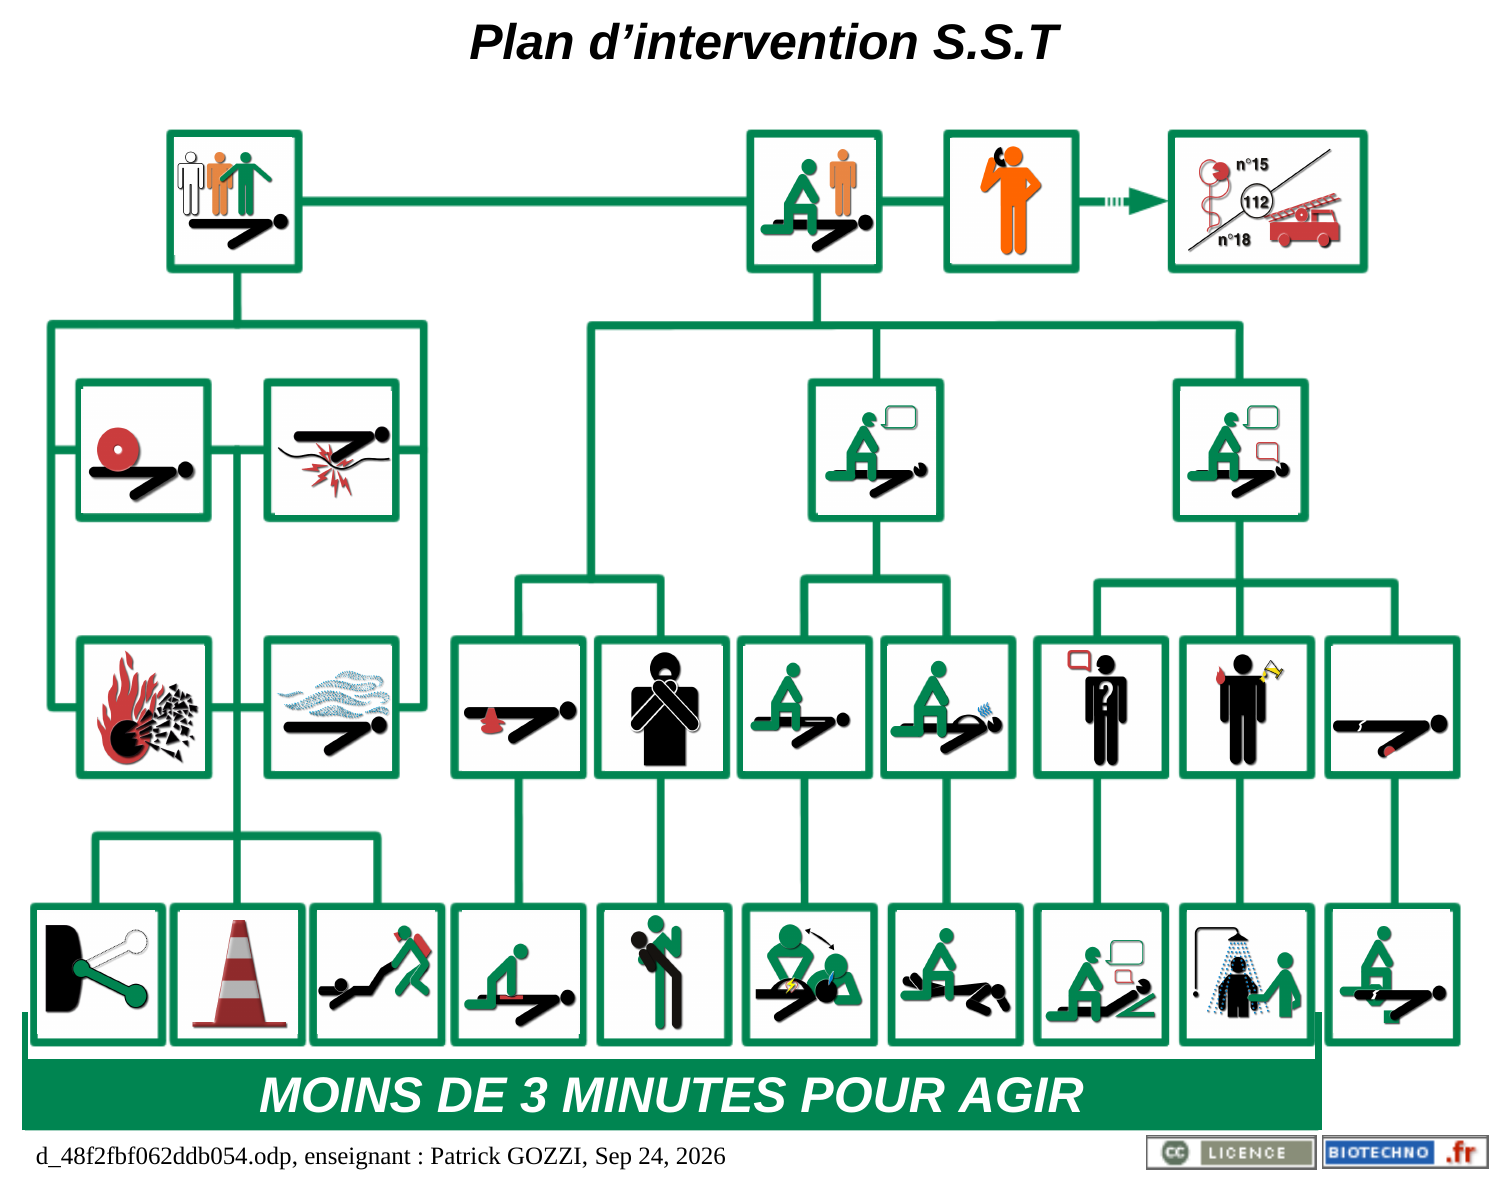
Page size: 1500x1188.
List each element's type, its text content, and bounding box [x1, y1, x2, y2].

picture [481, 34, 495, 41]
picture [0, 34, 1500, 1170]
picture [779, 36, 789, 43]
picture [867, 37, 880, 55]
picture [704, 36, 714, 43]
picture [597, 37, 609, 55]
picture [751, 34, 763, 53]
text_box plansst3.odp, enseignant : Patrick GOZZI, Feb 6, 2009 [21, 1135, 1123, 1182]
picture [523, 47, 533, 55]
